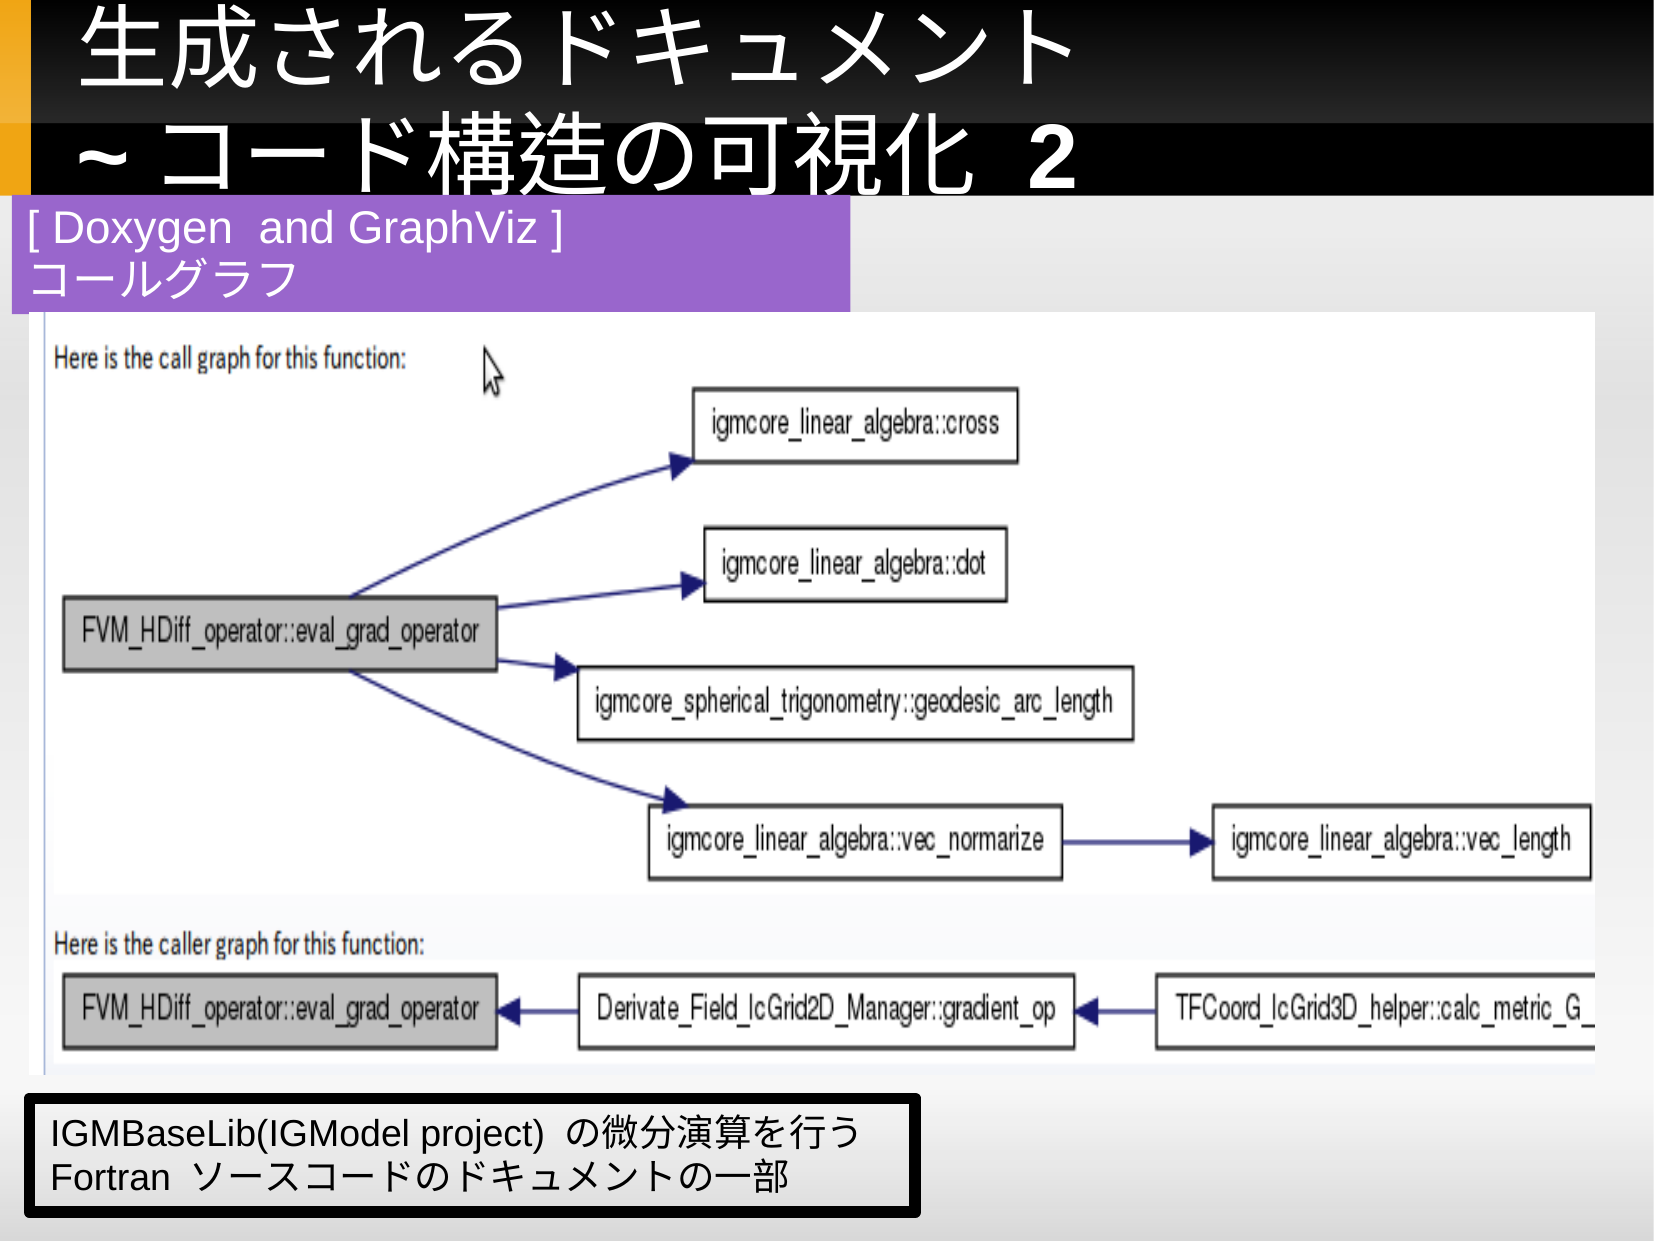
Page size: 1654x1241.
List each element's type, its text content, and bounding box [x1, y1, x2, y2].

title 生成されるドキュメント ~コード構造の可視化 2 [76, 0, 1625, 211]
picture [0, 0, 1654, 1241]
text_box [ Doxygen and GraphViz ] コールグラフ [11, 194, 851, 315]
text_box IGMBaseLib(IGModel project) の微分演算を行う Fortran ソースコードのドキュメントの一部 [29, 1098, 916, 1213]
